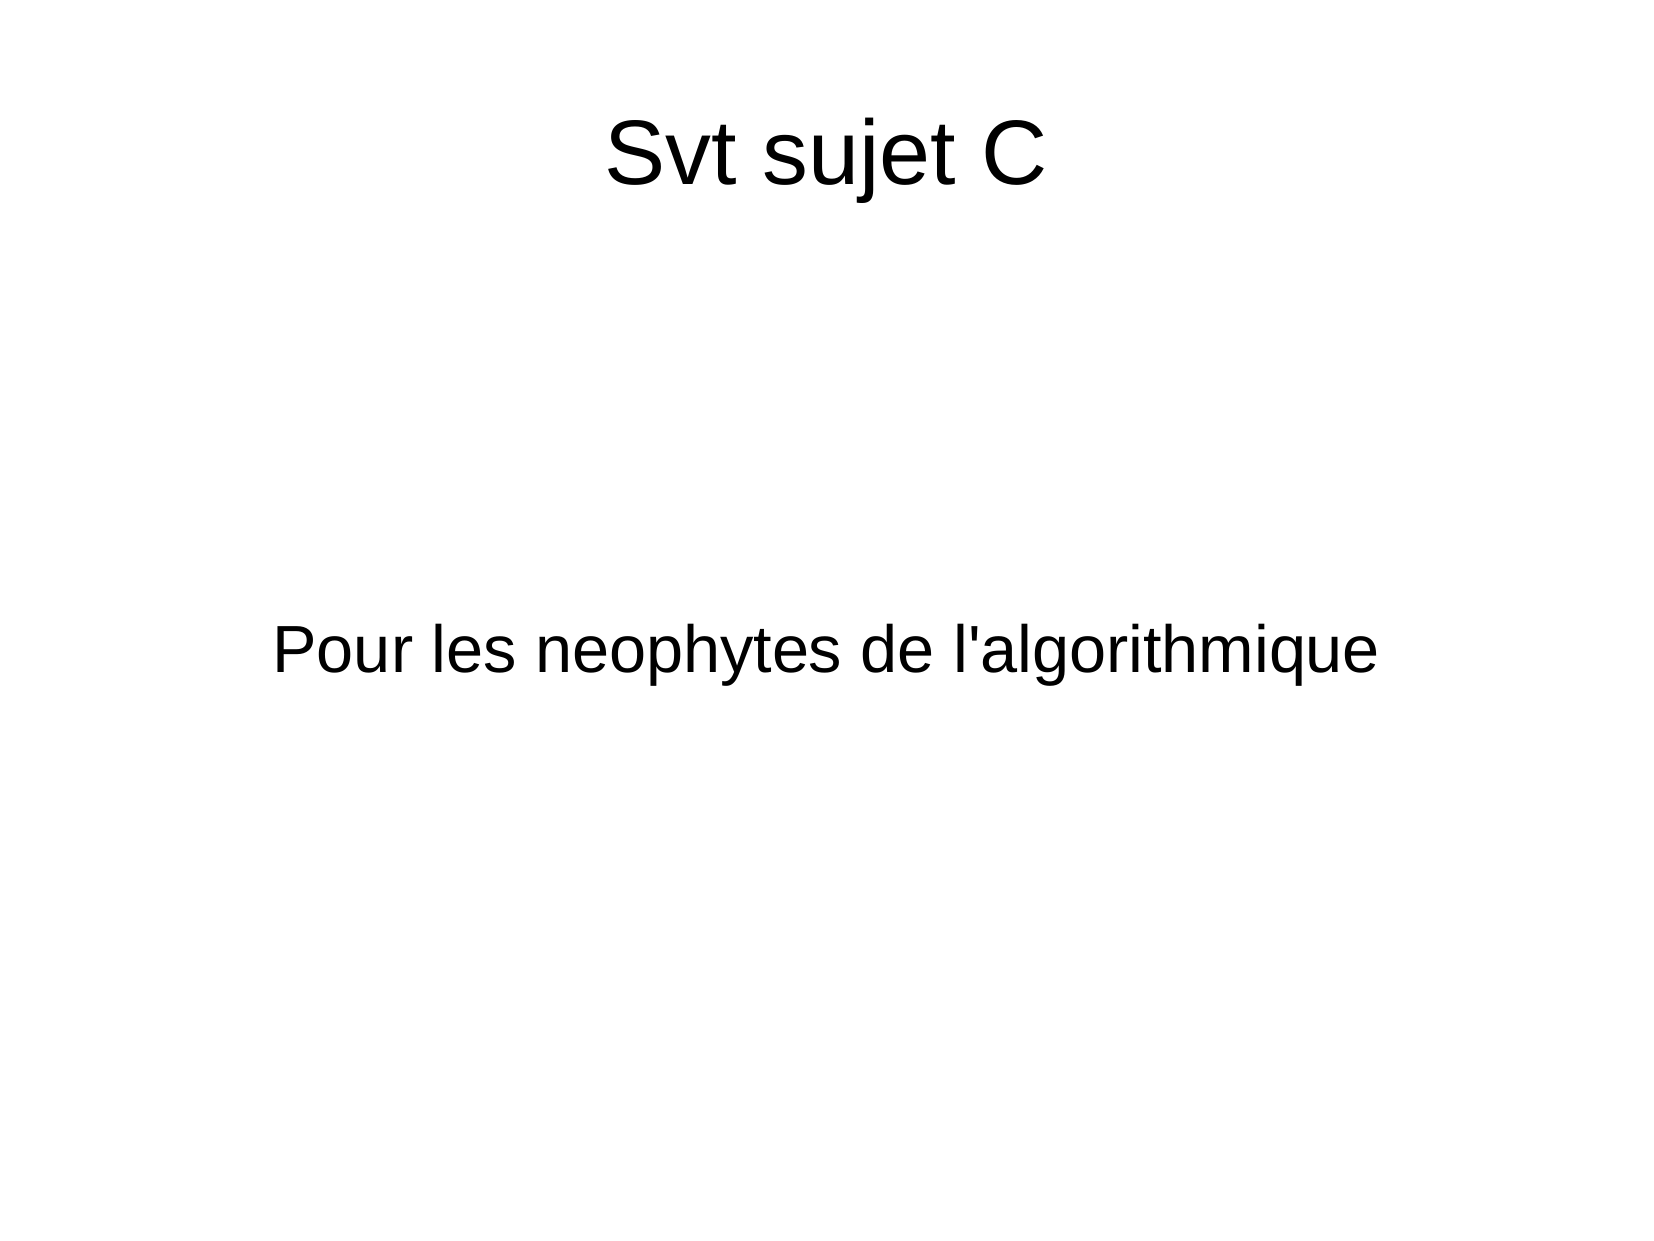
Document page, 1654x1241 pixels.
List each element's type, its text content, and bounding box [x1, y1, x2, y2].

title Svt sujet C [82, 49, 1571, 257]
subtitle Pour les neophytes de l'algorithmique [82, 290, 1571, 1010]
